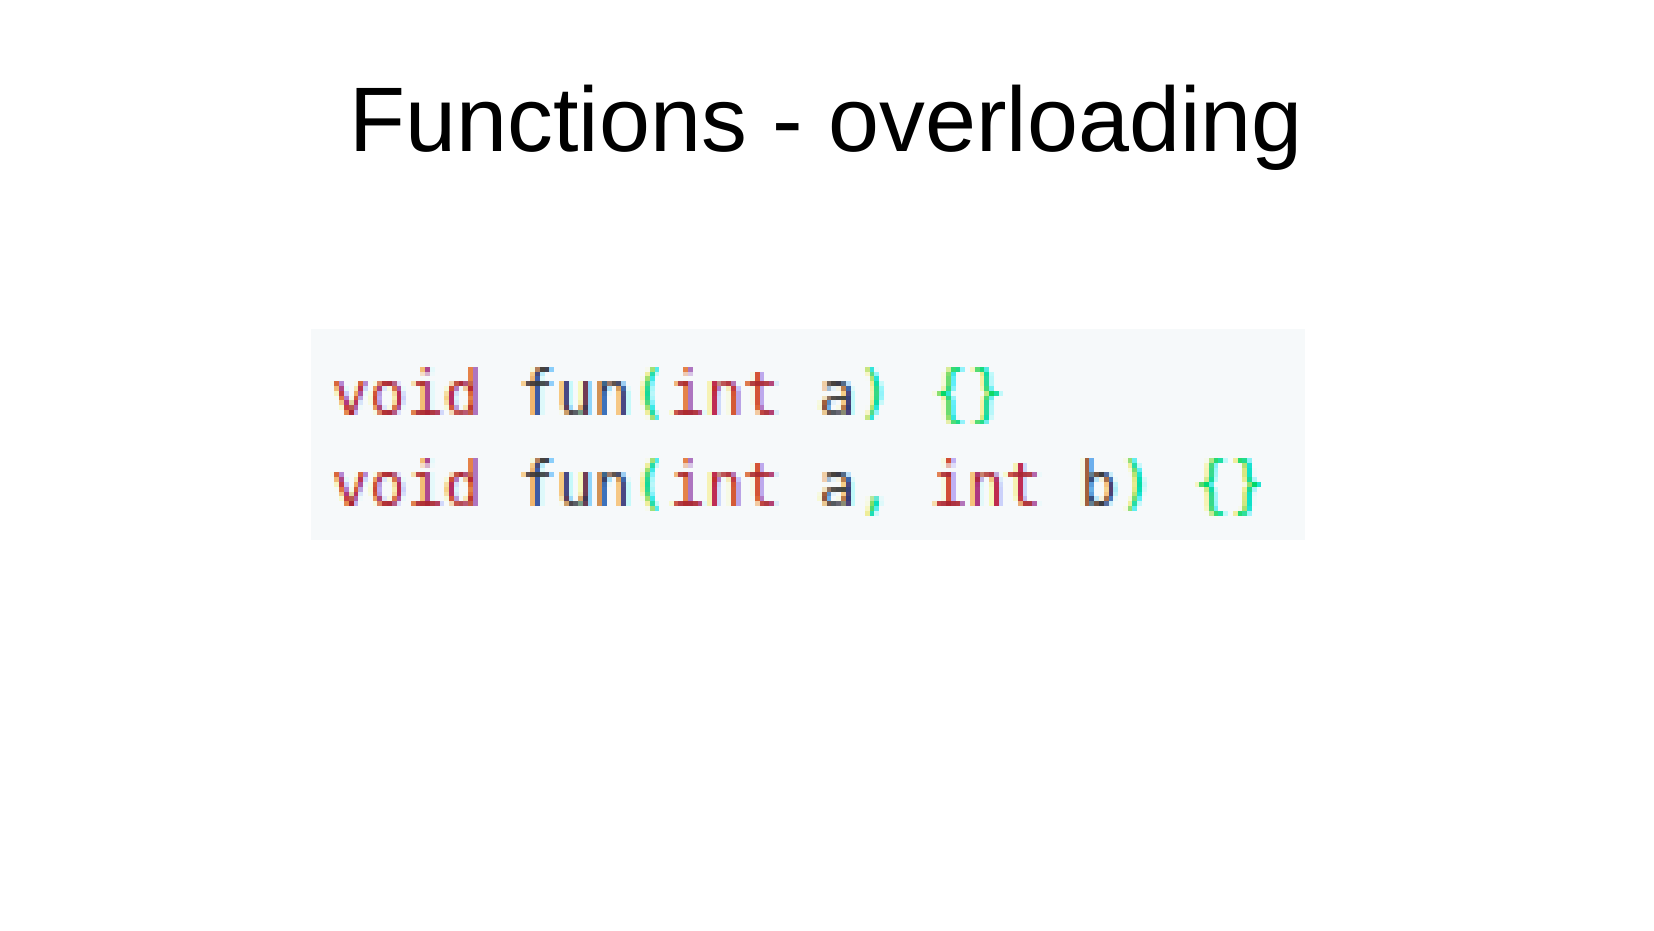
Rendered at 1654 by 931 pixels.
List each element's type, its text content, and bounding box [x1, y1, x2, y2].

title Functions - overloading [82, 37, 1571, 193]
picture [311, 329, 1305, 540]
